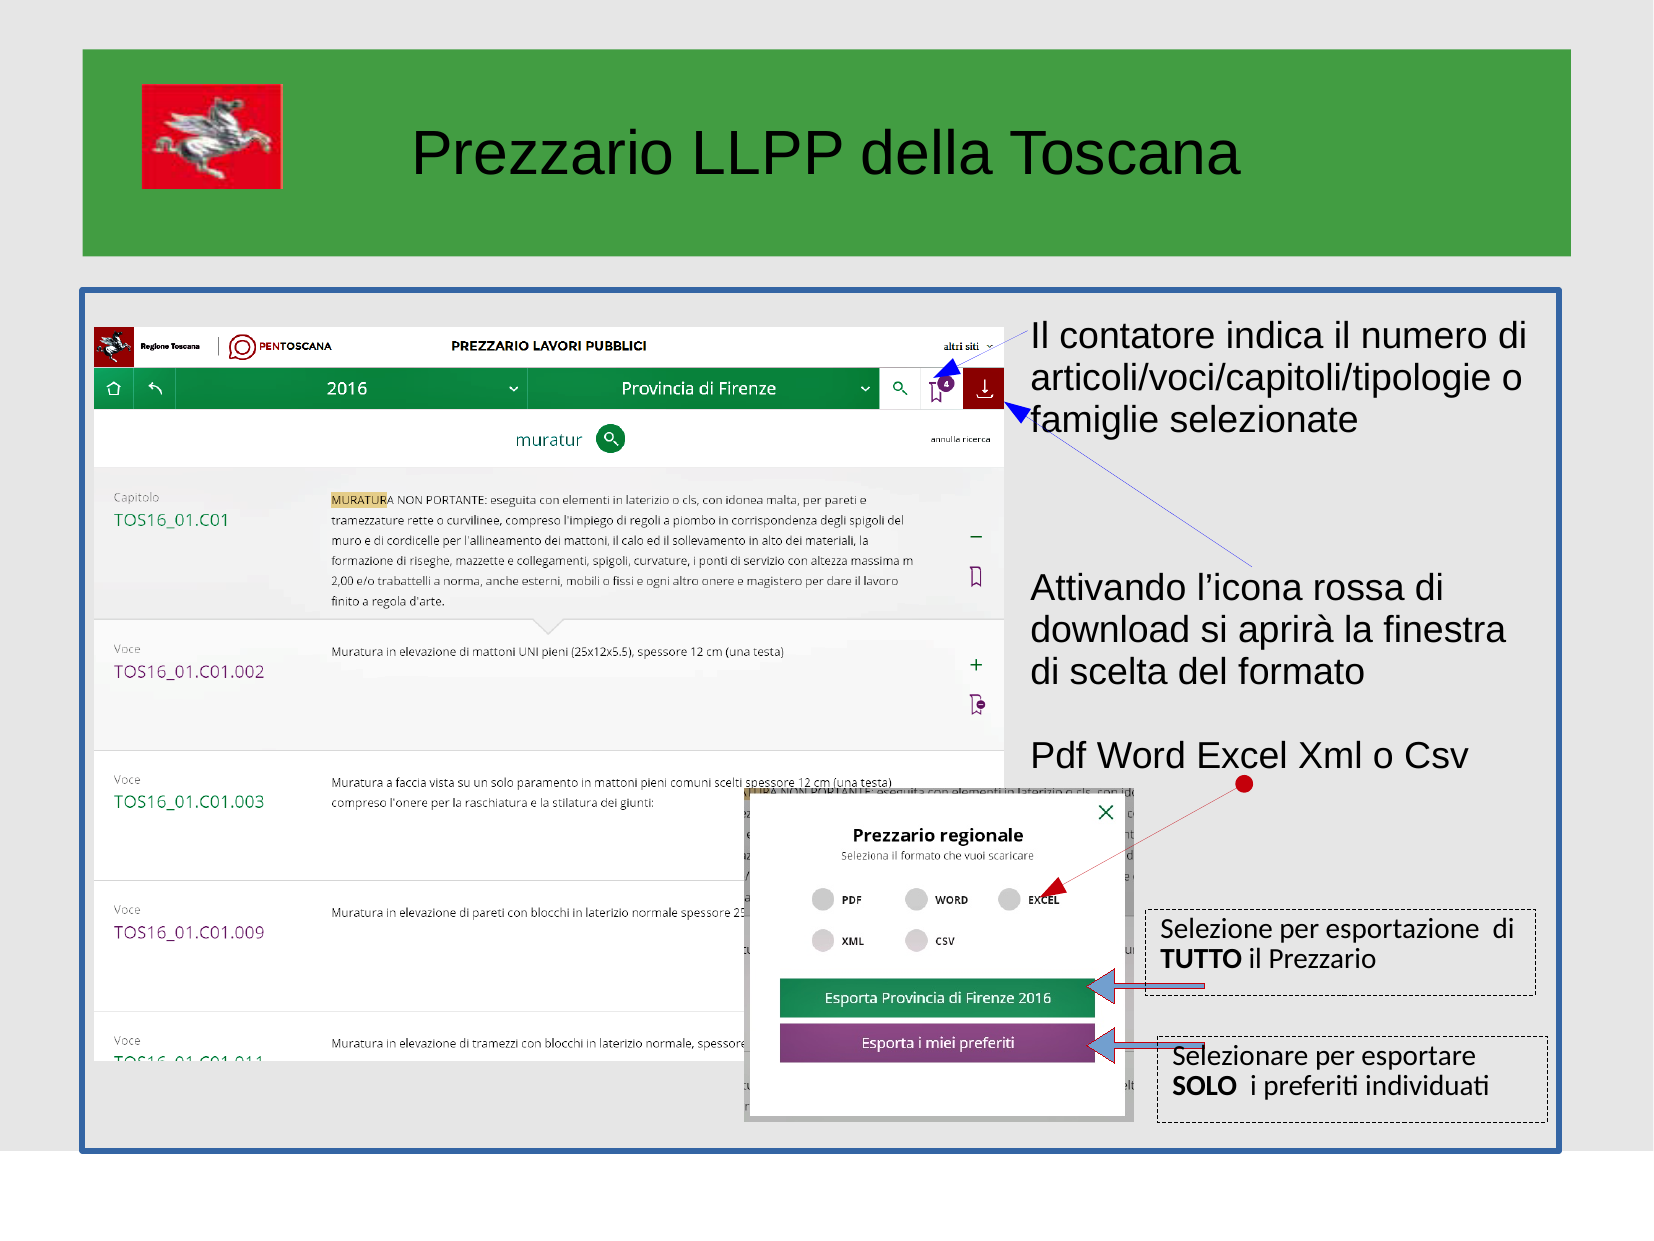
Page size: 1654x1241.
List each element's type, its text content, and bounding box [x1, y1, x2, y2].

text_box Selezionare per esportare SOLO i preferiti individuati [1157, 1036, 1548, 1123]
text_box [1086, 1027, 1157, 1064]
subtitle [82, 290, 1560, 1151]
text_box [1086, 968, 1145, 1004]
subtitle [1004, 403, 1015, 788]
subtitle [1004, 338, 1015, 404]
text_box Selezione per esportazione di TUTTO il Prezzario [1145, 909, 1536, 996]
picture [94, 327, 1134, 1123]
title Prezzario LLPP della Toscana [82, 49, 1571, 257]
picture [141, 84, 283, 189]
text_box Il contatore indica il numero di articoli/voci/capitoli/tipologie o famiglie selezionate Attivando l’icona rossa di download si aprirà la finestra di scelta del formato Pdf Word Excel Xml o Csv [1015, 307, 1560, 1090]
